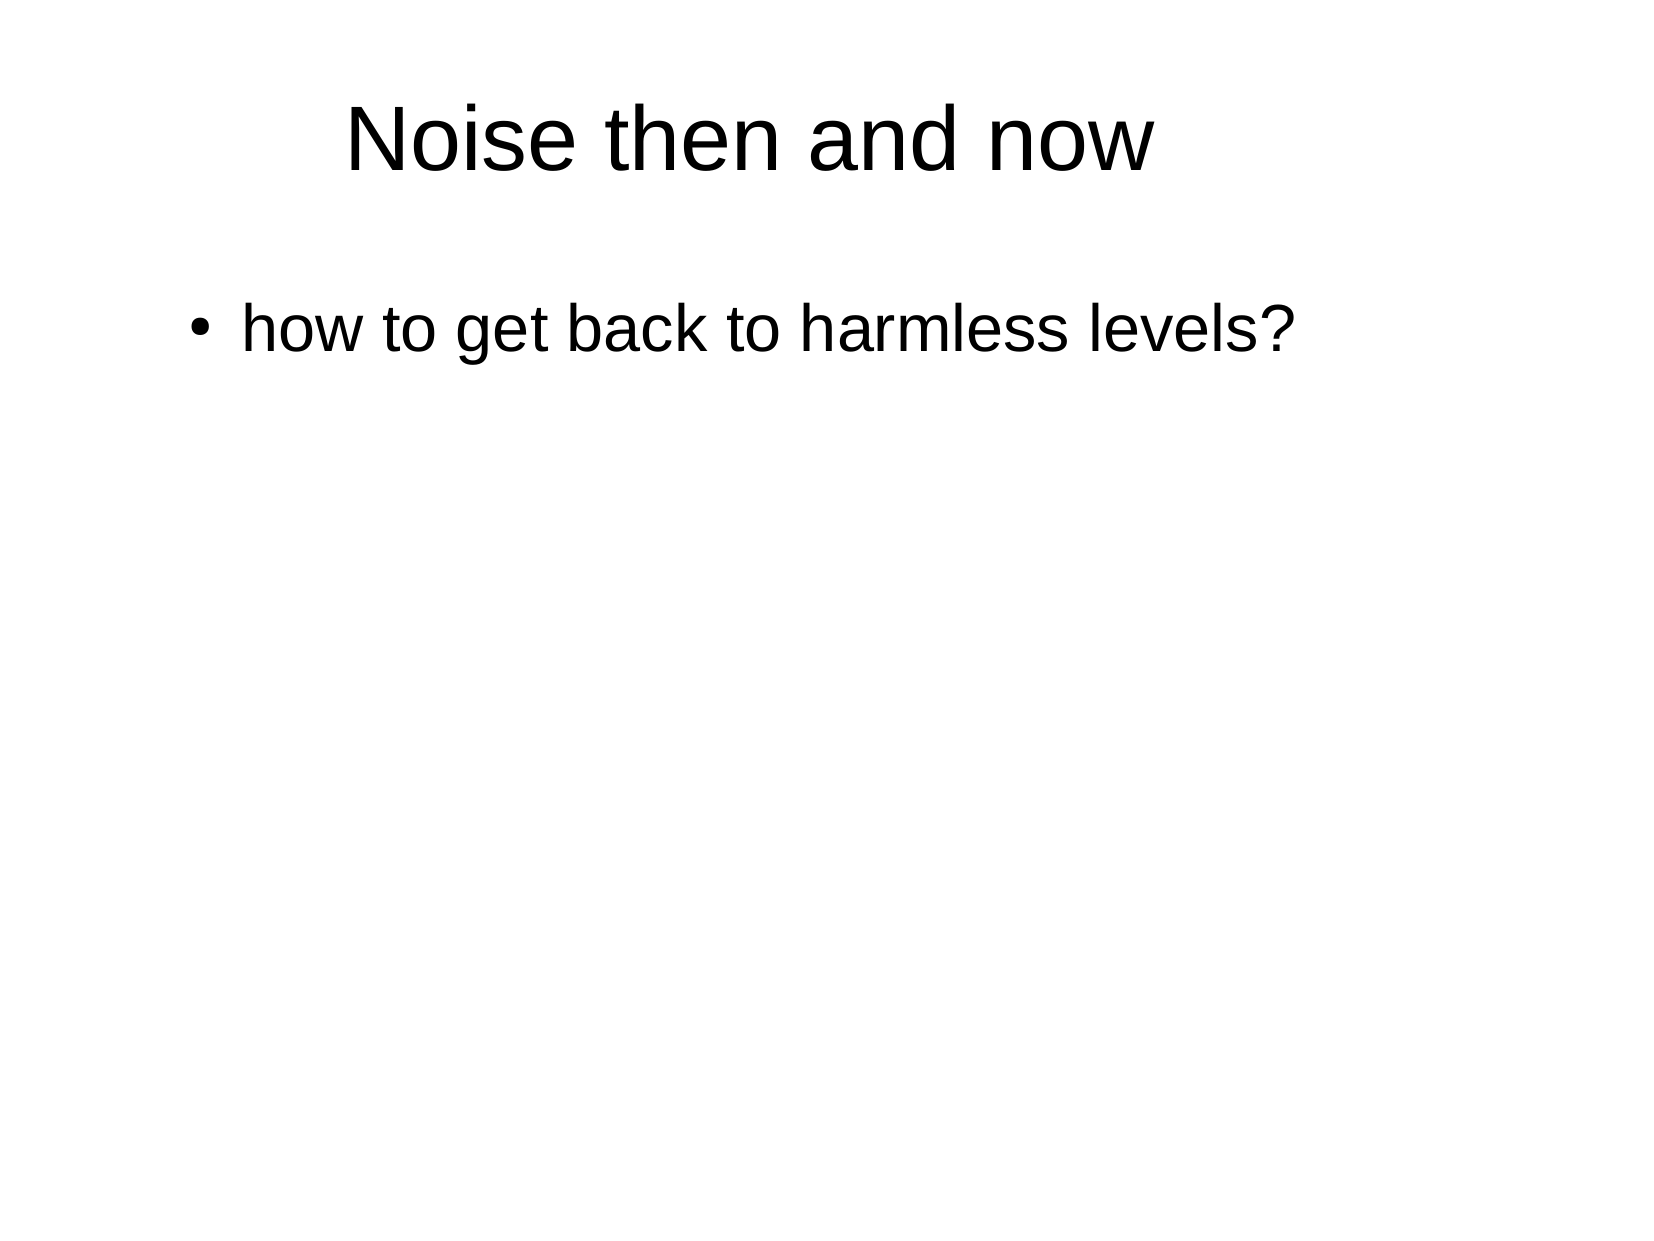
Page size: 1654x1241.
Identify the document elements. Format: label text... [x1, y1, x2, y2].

title Noise then and now [75, 21, 1425, 257]
list how to get back to harmless levels? [59, 291, 1409, 1034]
